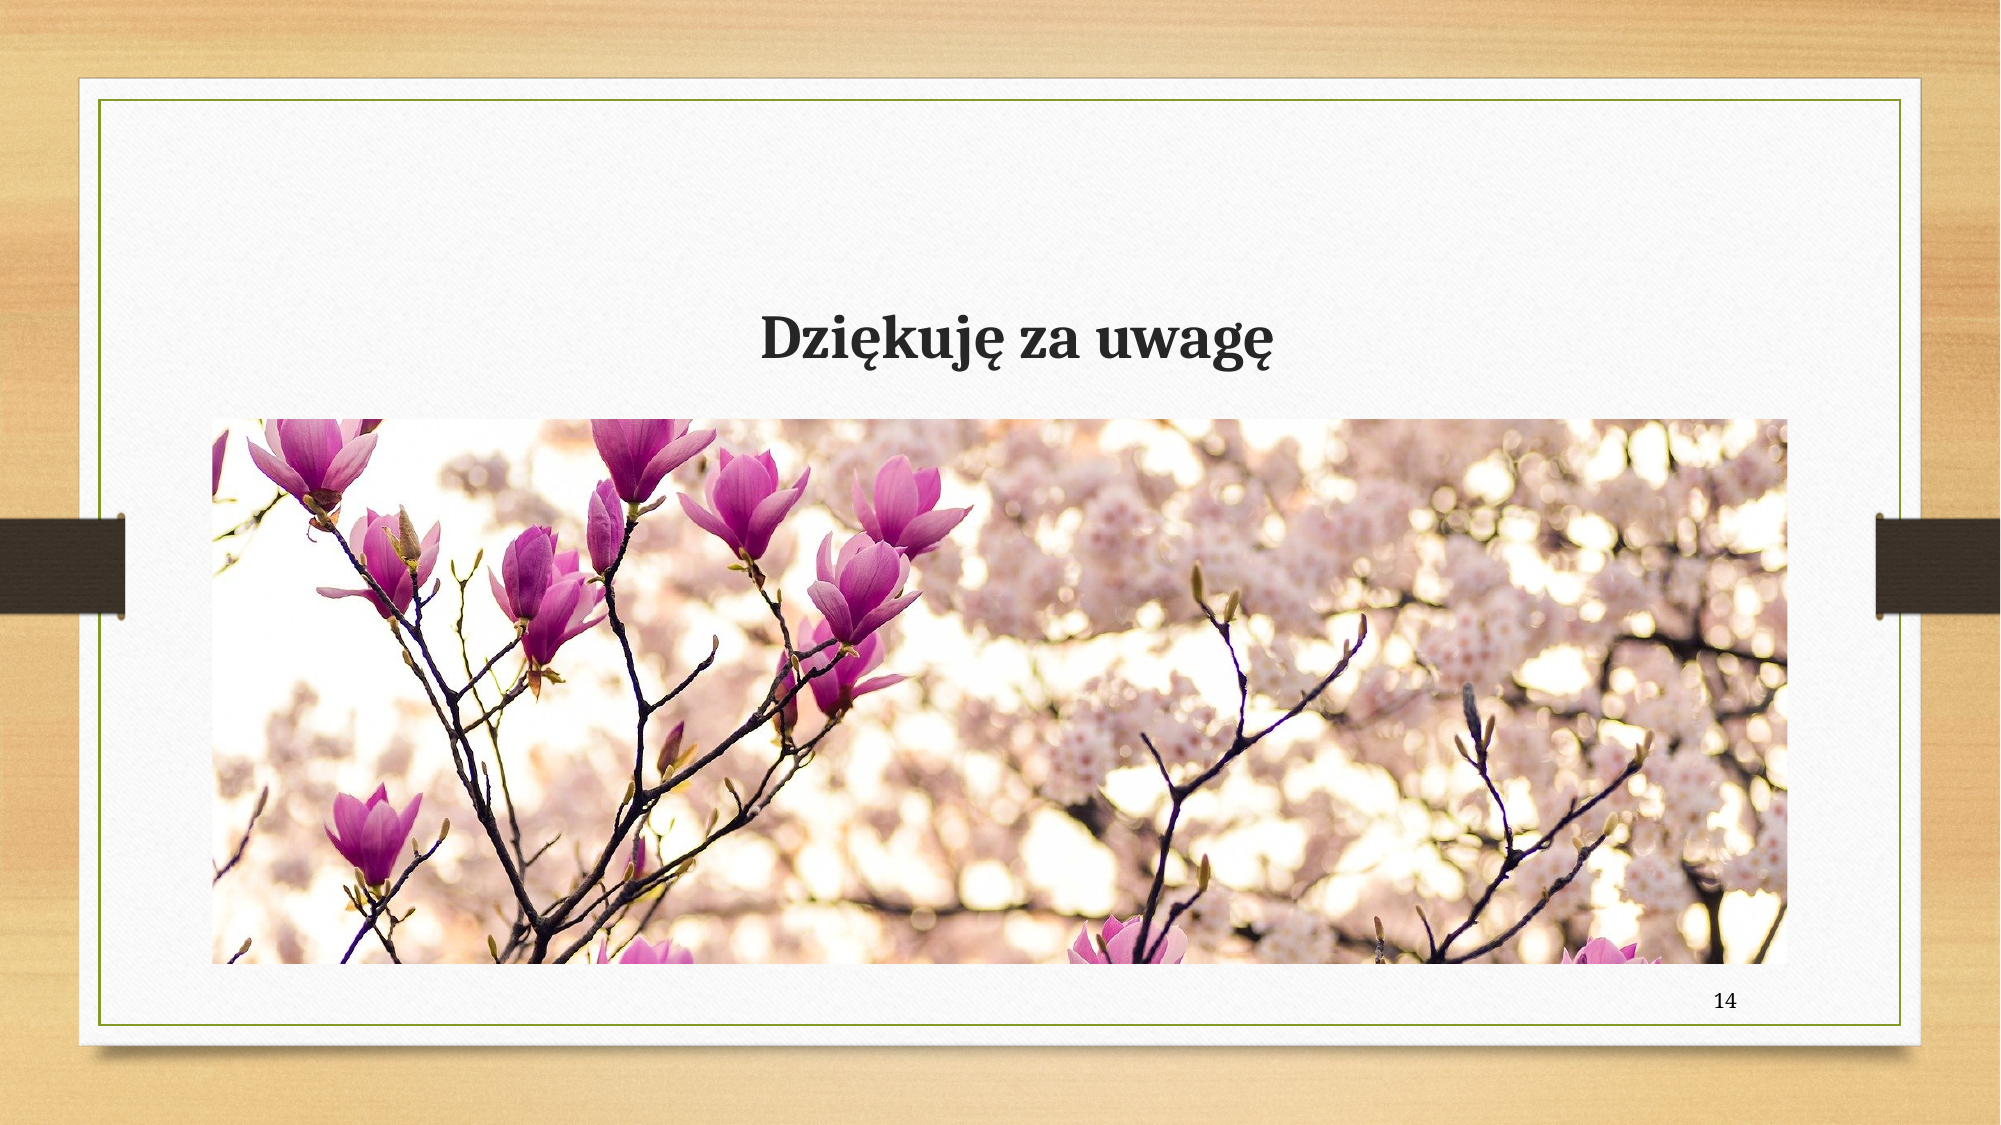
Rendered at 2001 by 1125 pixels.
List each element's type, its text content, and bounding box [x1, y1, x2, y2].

text_box [1698, 979, 1788, 1026]
picture [212, 419, 1788, 964]
list Dziękuję za uwagę [236, 215, 1813, 394]
